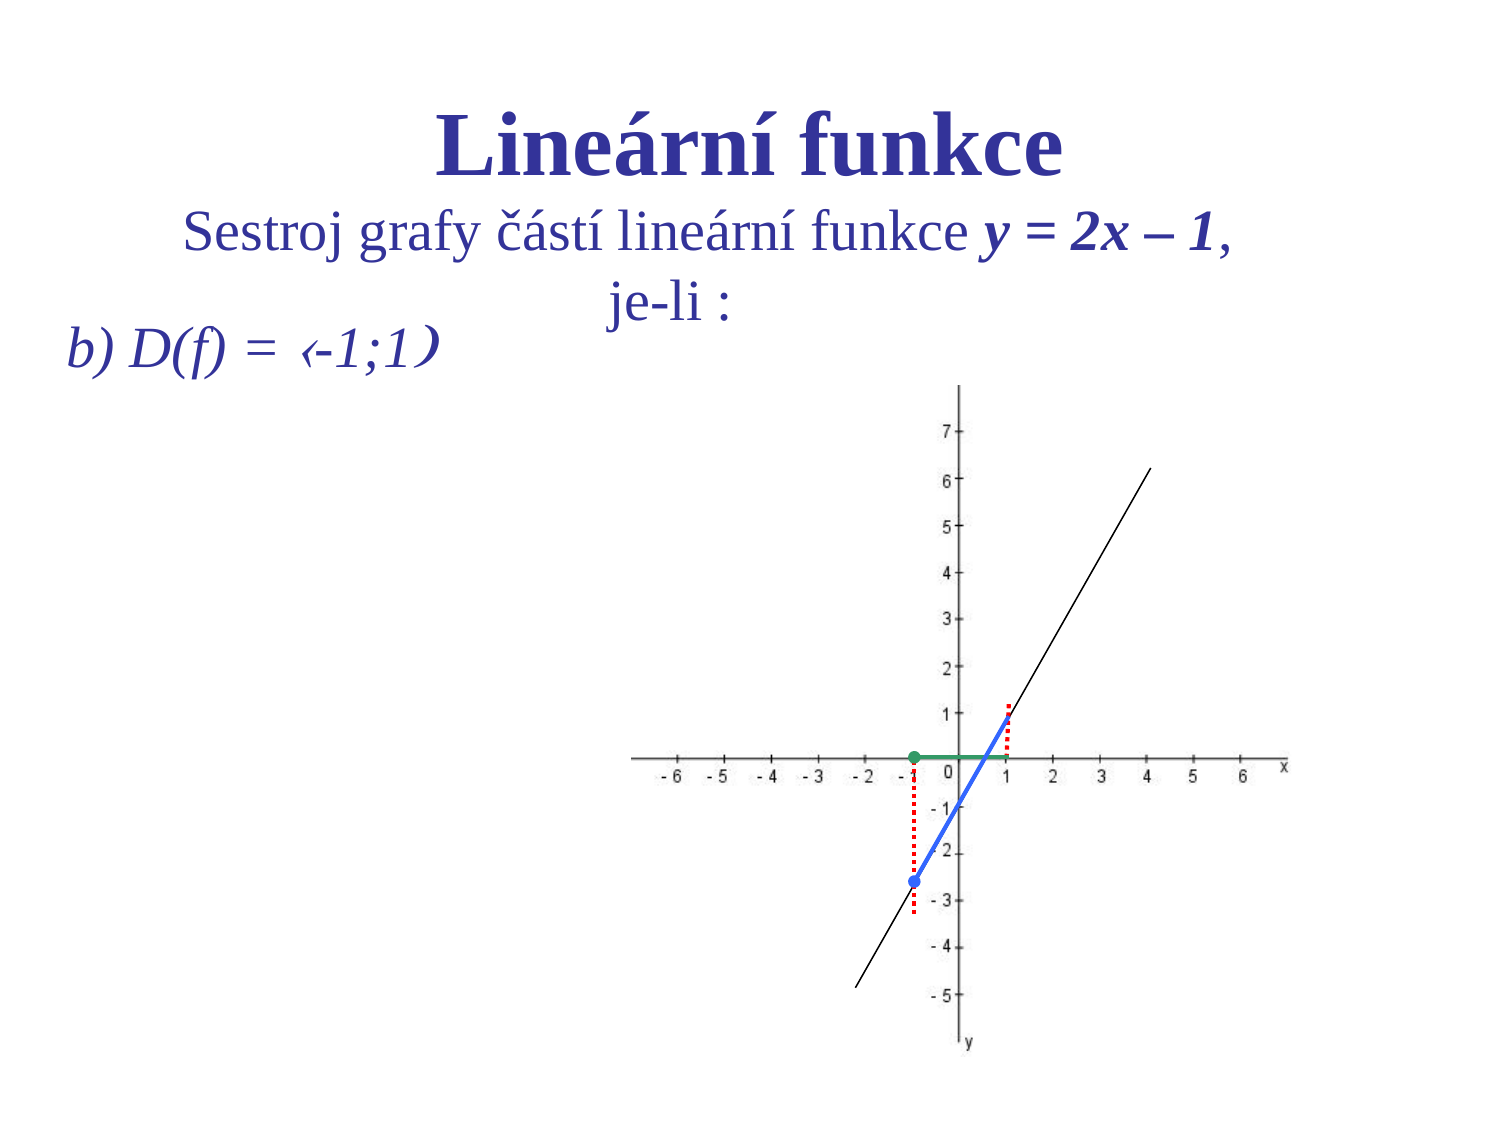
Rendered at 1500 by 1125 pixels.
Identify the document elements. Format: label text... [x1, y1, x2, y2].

text_box b) D(f) = -1;1 [51, 301, 461, 388]
picture [631, 385, 1294, 1057]
text_box Lineární funkce [75, 45, 1426, 233]
text_box Sestroj grafy částí lineární funkce y = 2x – 1, je-li : [61, 219, 1281, 305]
